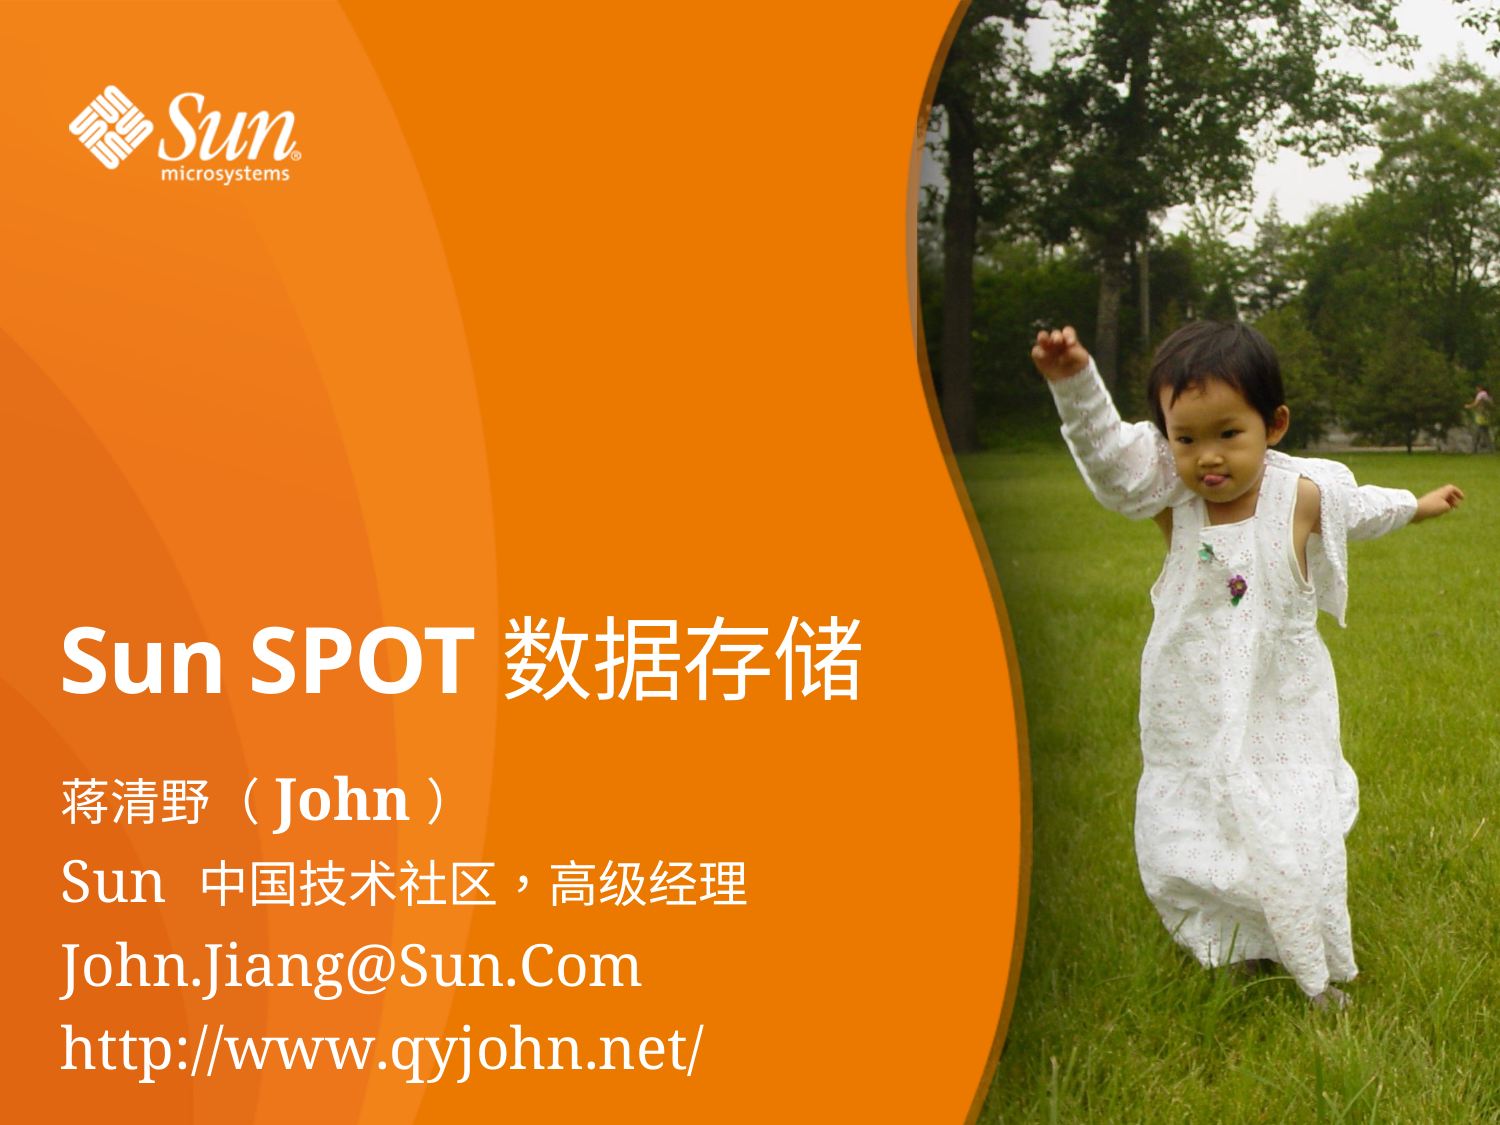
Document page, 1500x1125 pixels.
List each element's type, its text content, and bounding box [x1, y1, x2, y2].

list 蒋清野（John） Sun 中国技术社区，高级经理 John.Jiang@Sun.Com http://www.qyjohn.net/ [60, 766, 1051, 1049]
title Sun SPOT数据存储 [59, 470, 1034, 716]
picture [0, 0, 1500, 1125]
